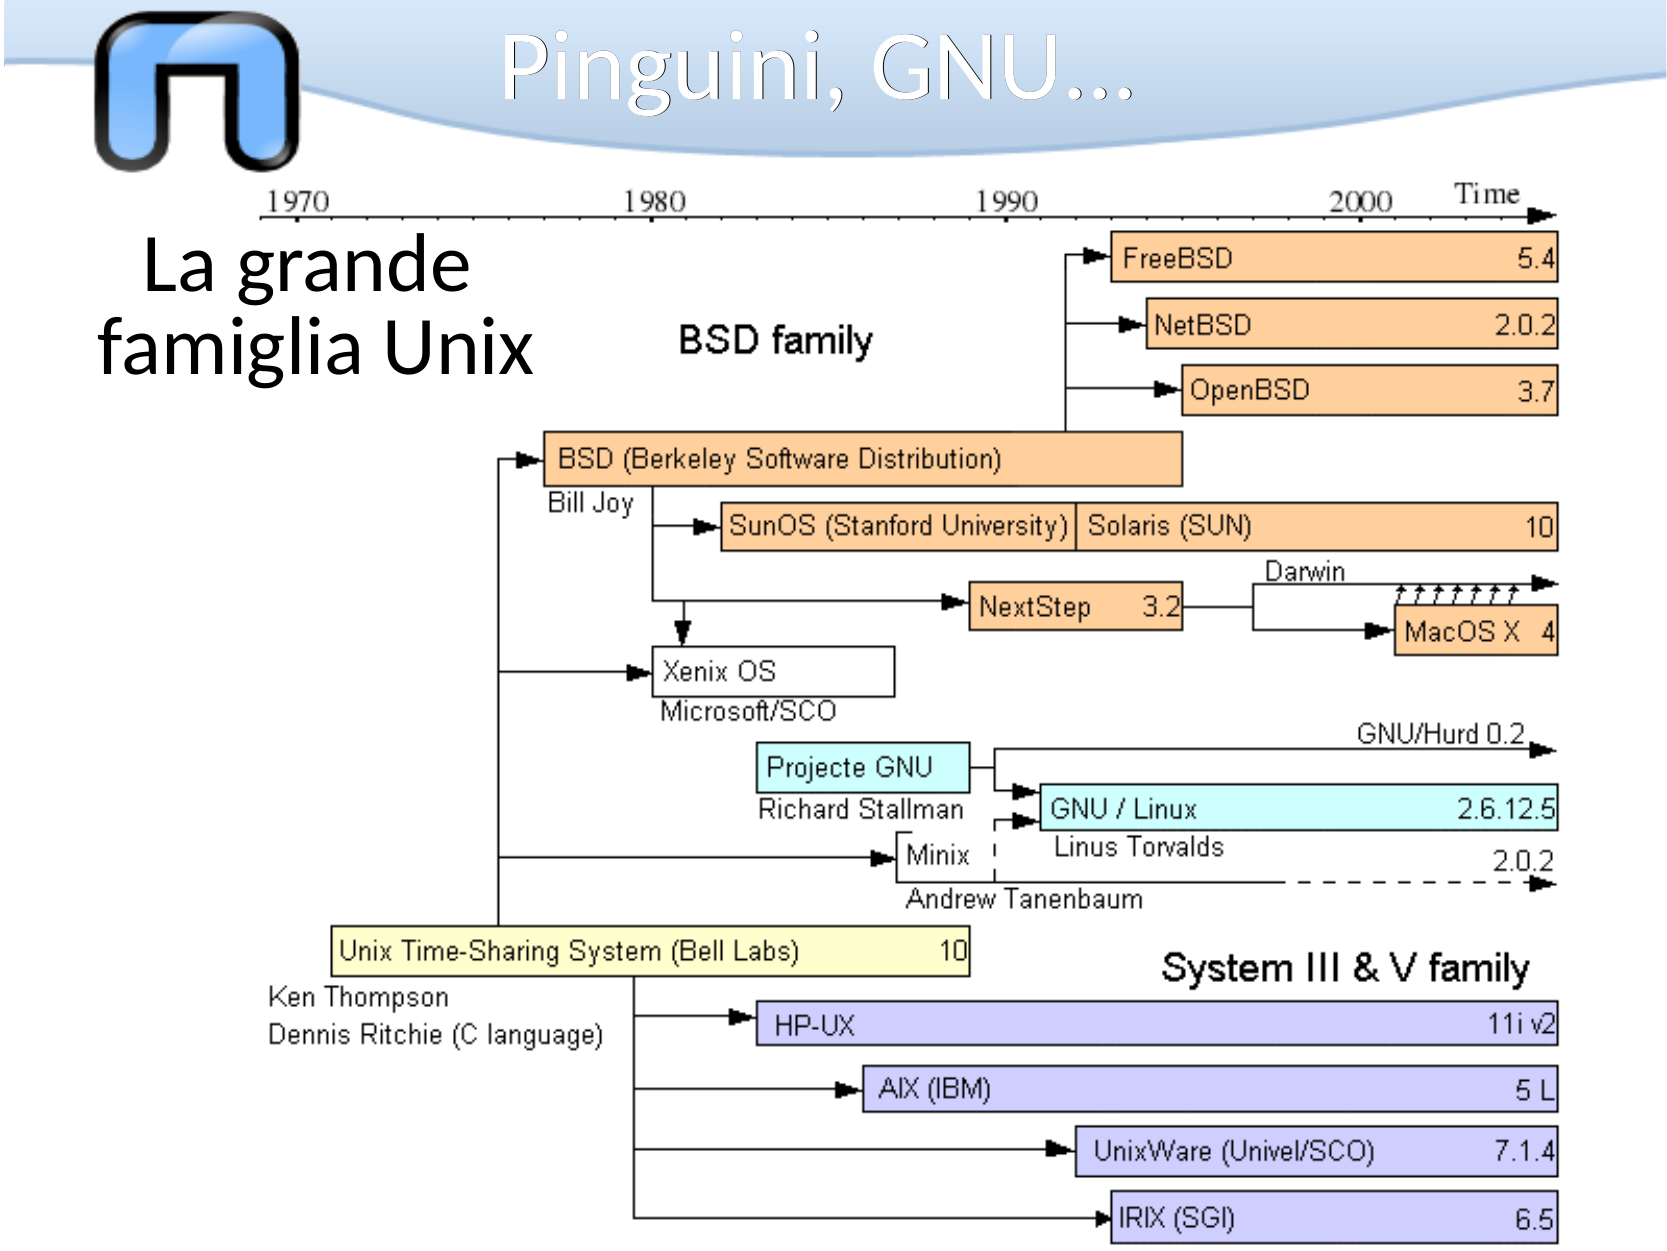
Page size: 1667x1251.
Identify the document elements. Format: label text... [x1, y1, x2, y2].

text_box Pinguini, GNU... [483, 16, 1279, 166]
picture [0, 0, 1667, 1251]
title La grande famiglia Unix [0, 196, 706, 429]
